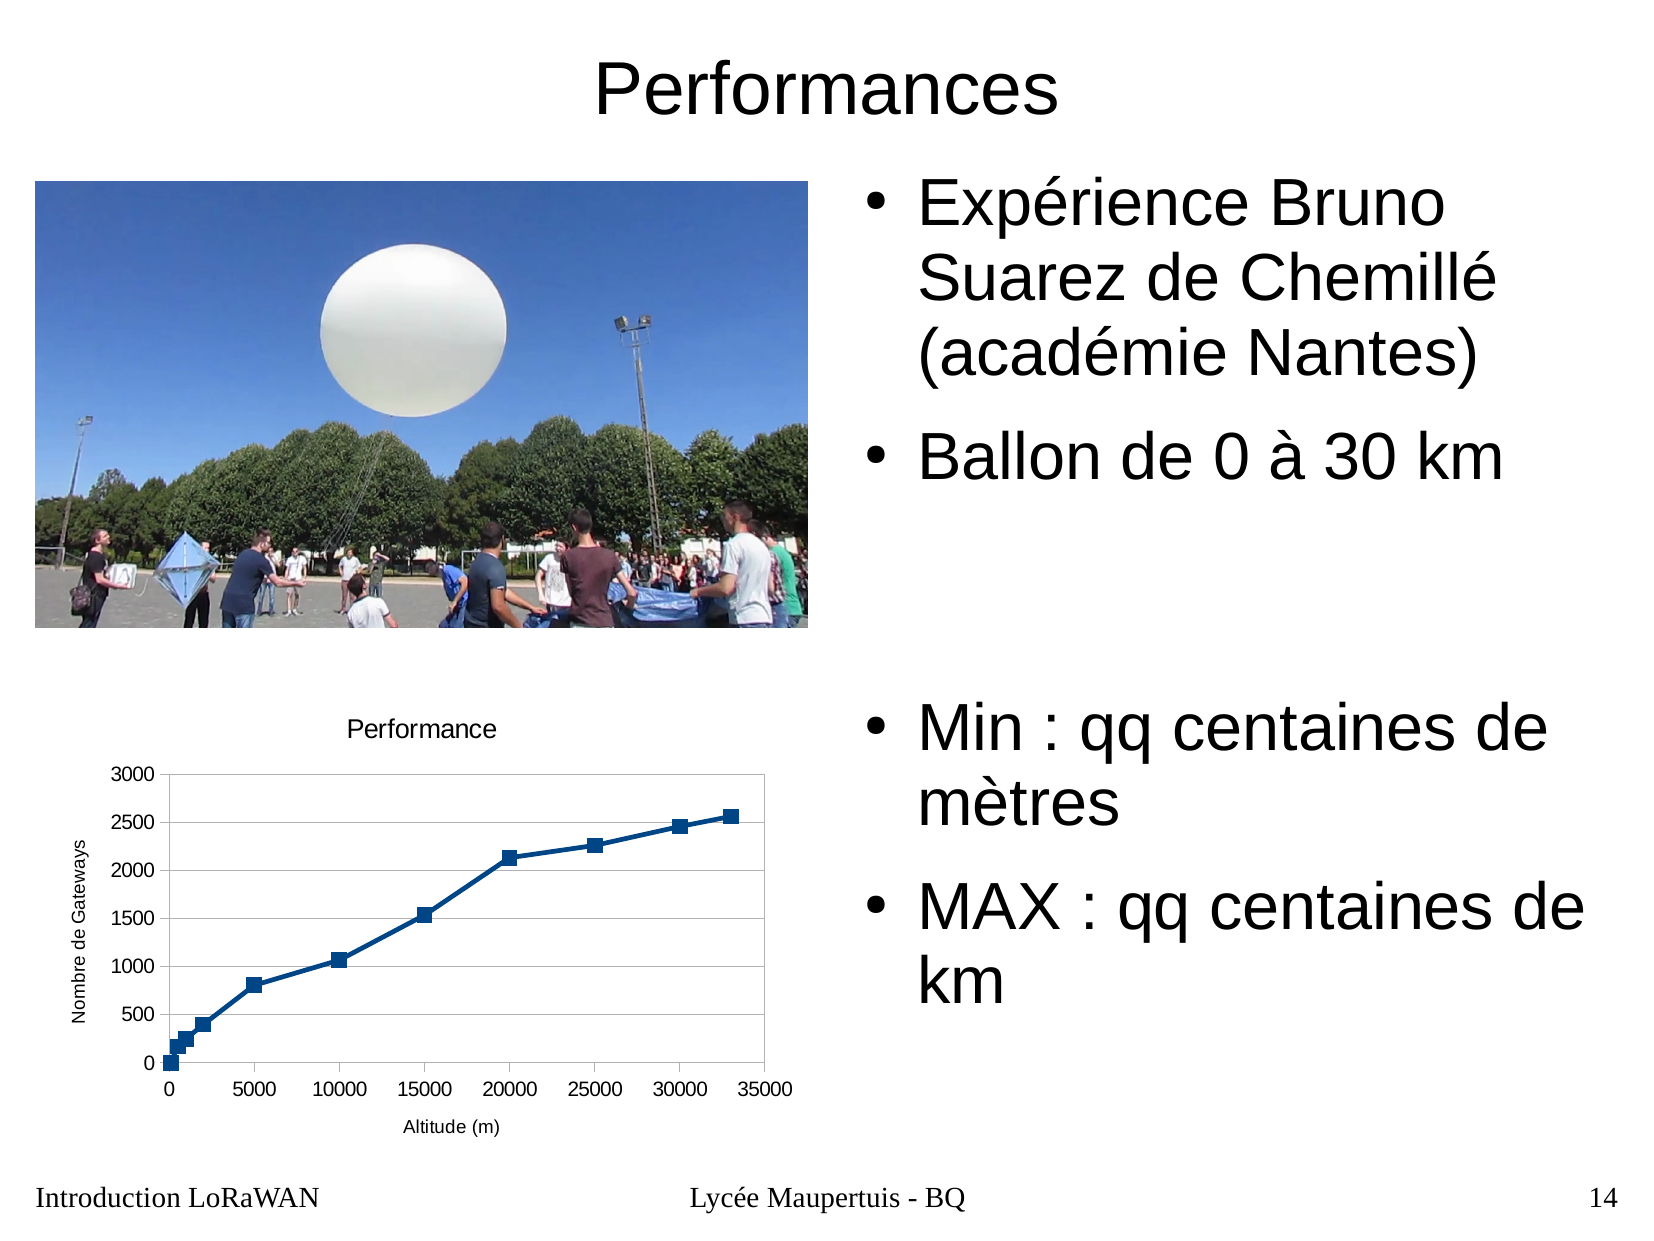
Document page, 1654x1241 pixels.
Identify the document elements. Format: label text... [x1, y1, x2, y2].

picture [35, 181, 808, 628]
title Performances [35, 35, 1619, 142]
list Min : qq centaines de mètres MAX : qq centaines de km [846, 689, 1619, 1169]
chart [35, 689, 808, 1169]
list Expérience Bruno Suarez de Chemillé (académie Nantes) Ballon de 0 à 30 km [846, 165, 1619, 645]
